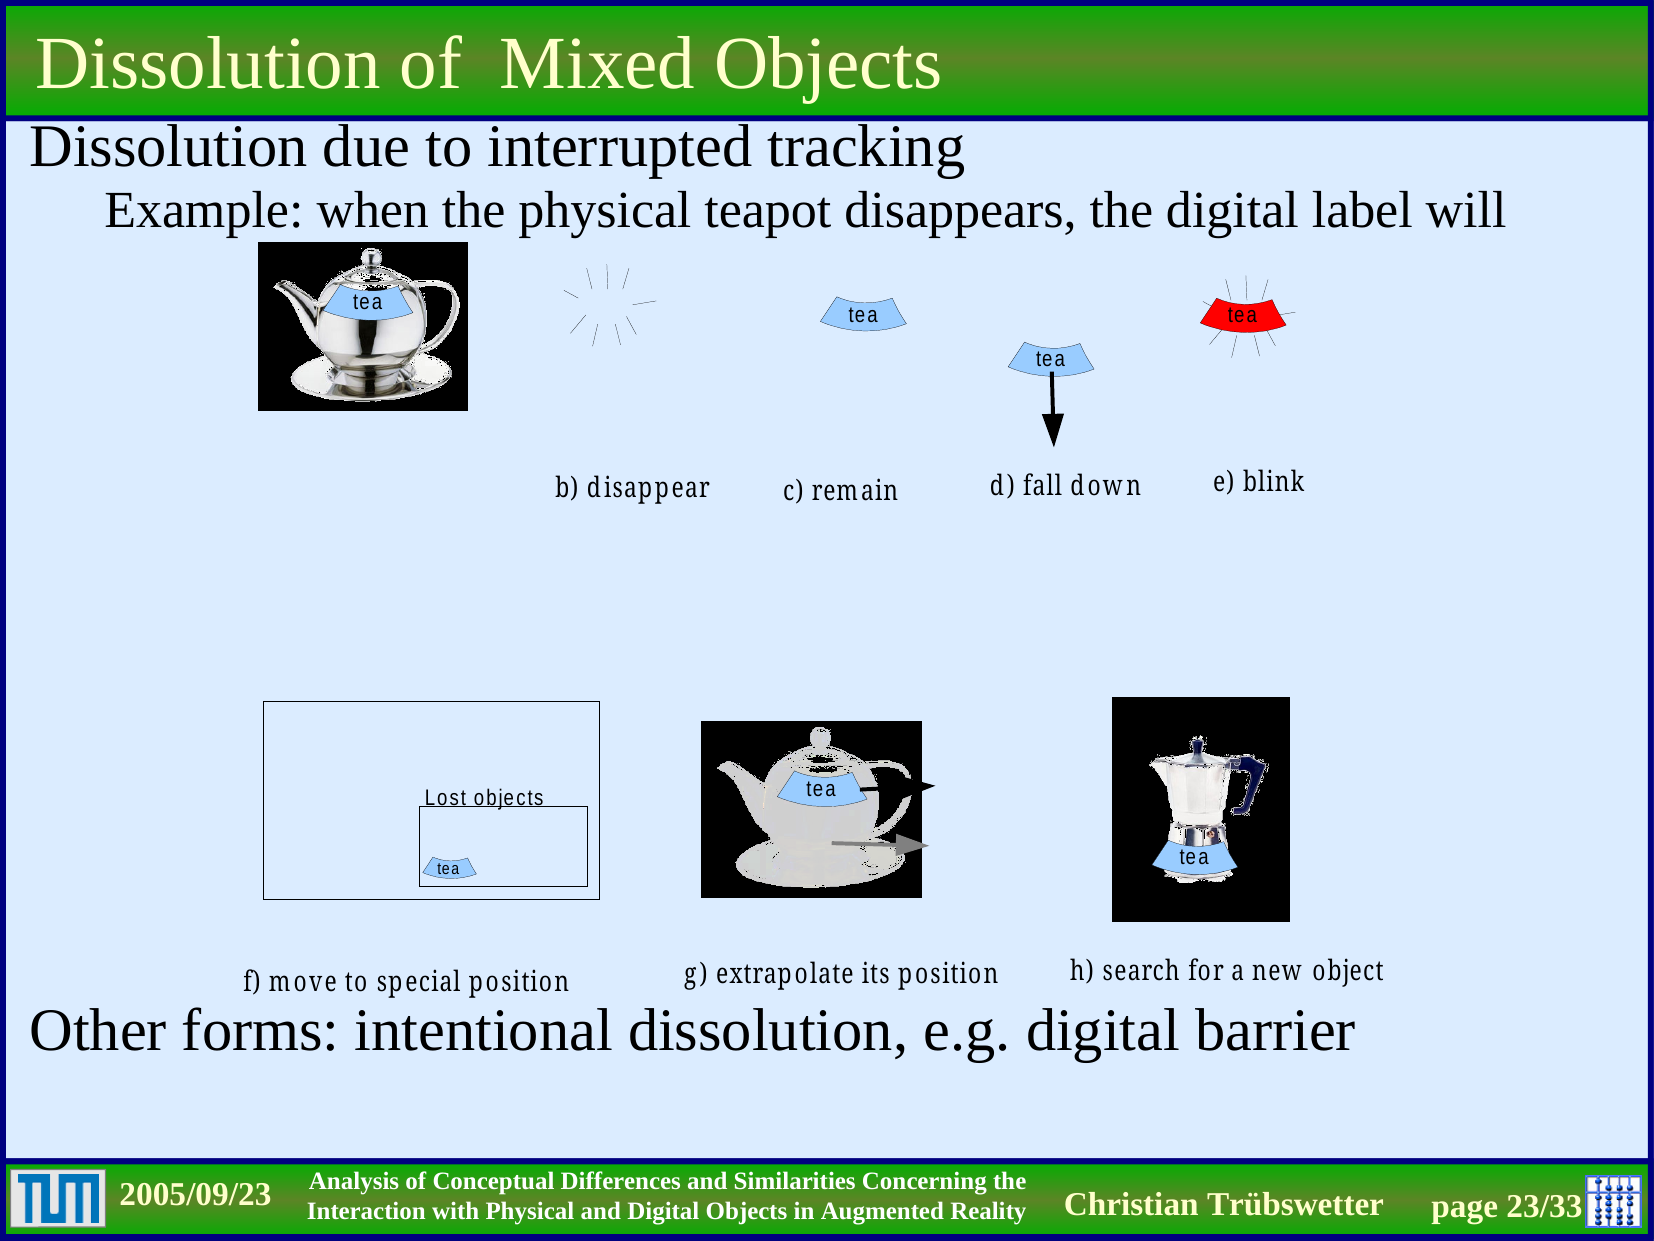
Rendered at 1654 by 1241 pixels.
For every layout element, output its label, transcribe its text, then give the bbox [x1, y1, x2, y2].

picture [1585, 1175, 1642, 1228]
picture [224, 242, 1454, 1049]
picture [18, 1174, 99, 1223]
title Dissolution of Mixed Objects [35, 0, 1627, 176]
list Dissolution due to interrupted tracking Example: when the physical teapot disappears, the digital label will Other forms: intentional dissolution, e.g. digital barrier [29, 123, 1607, 1140]
